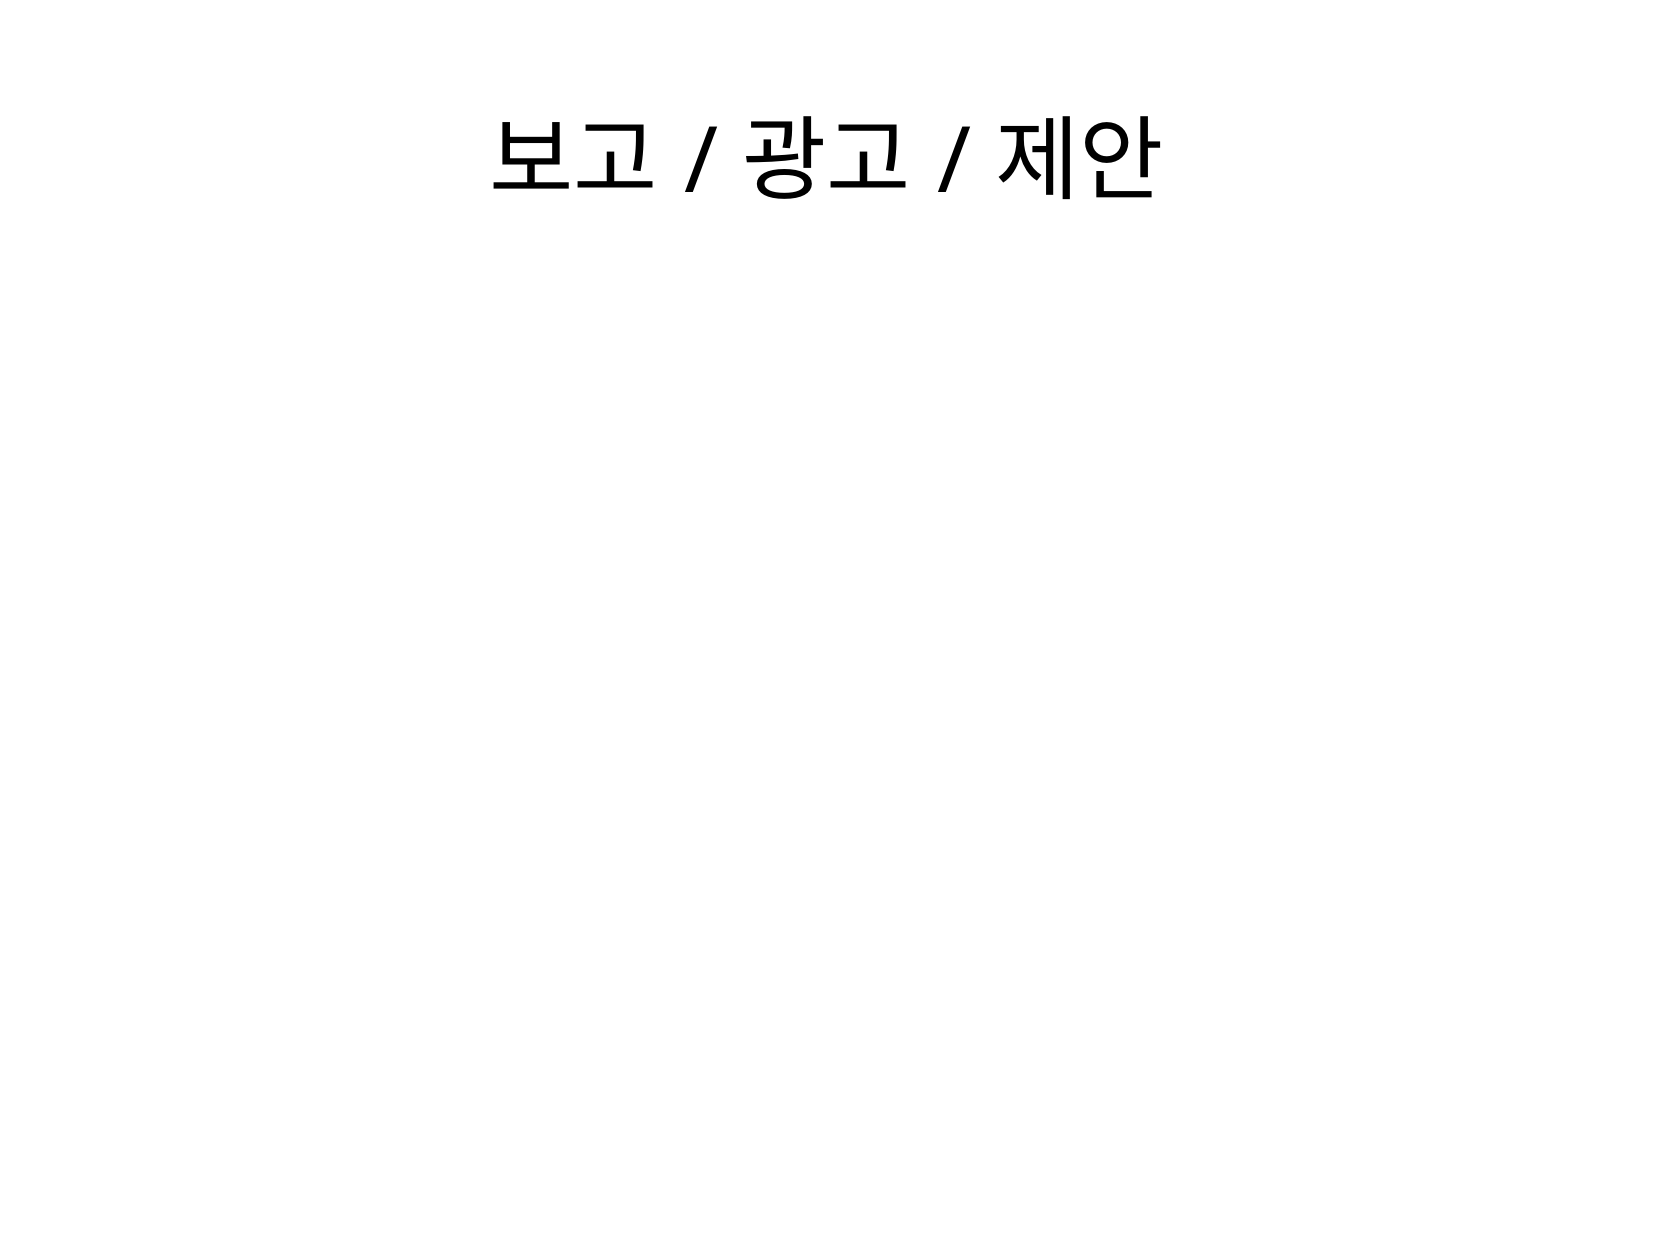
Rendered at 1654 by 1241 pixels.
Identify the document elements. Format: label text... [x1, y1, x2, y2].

title 보고 / 광고 / 제안 [82, 49, 1571, 257]
